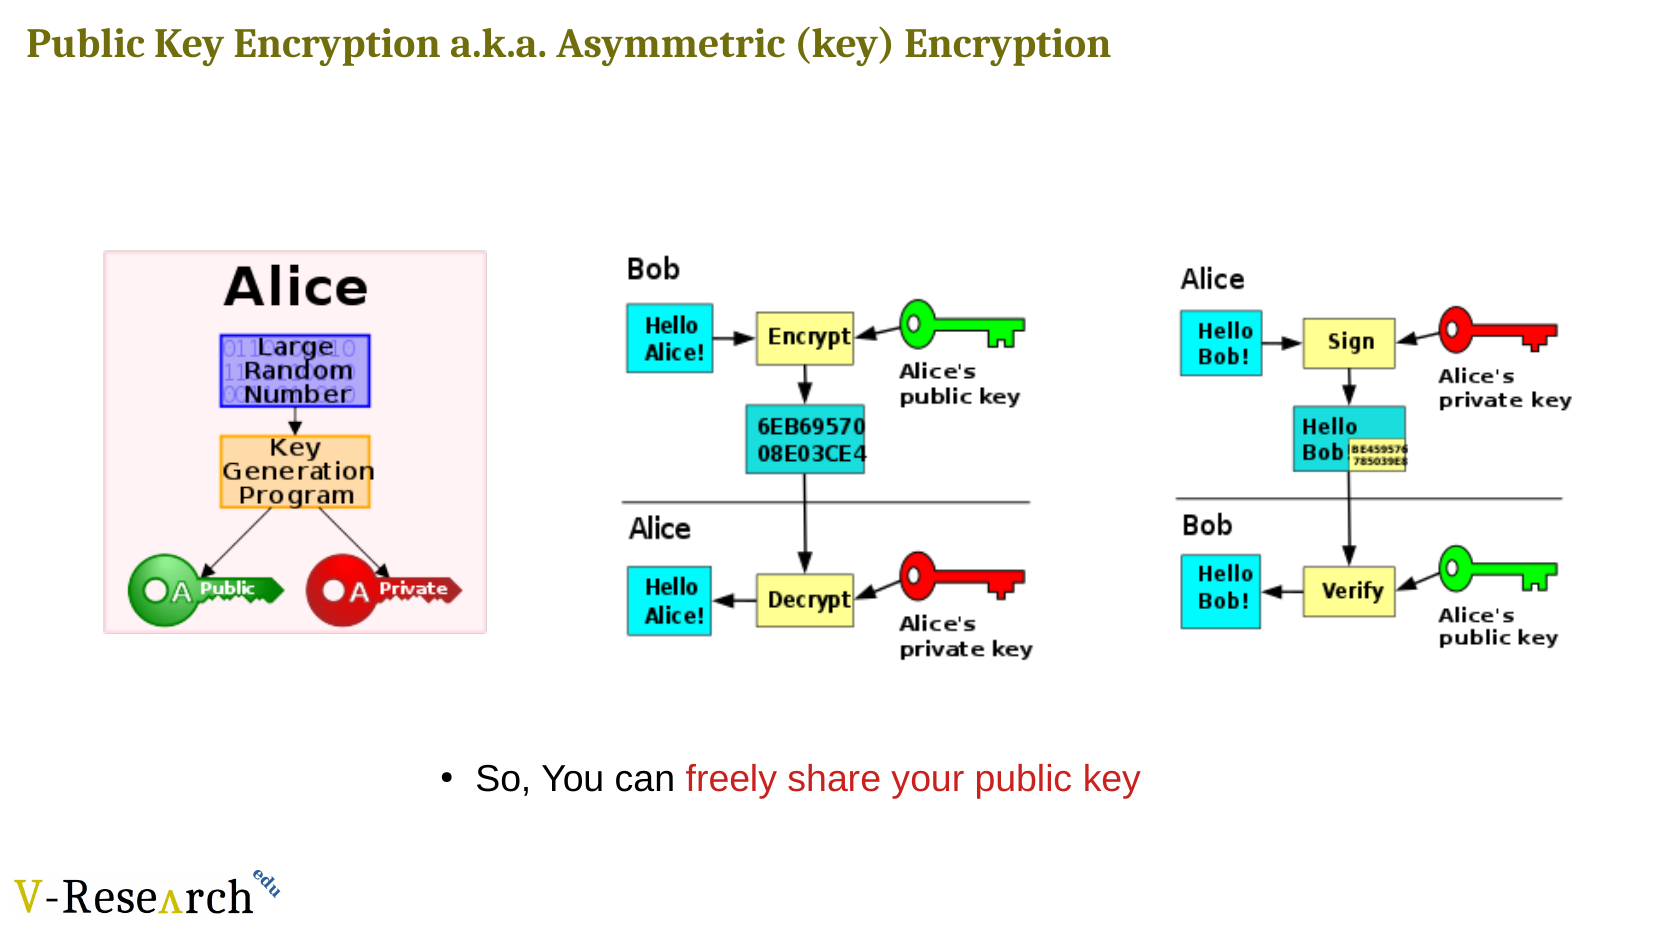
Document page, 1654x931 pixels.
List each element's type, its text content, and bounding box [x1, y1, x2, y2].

text_box edu [222, 847, 333, 931]
picture [82, 229, 509, 656]
picture [602, 240, 1053, 680]
picture [11, 876, 255, 916]
picture [1157, 250, 1584, 667]
text_box So, You can freely share your public key [425, 750, 1199, 807]
text_box Public Key Encryption a.k.a. Asymmetric (key) Encryption [11, 12, 1193, 77]
